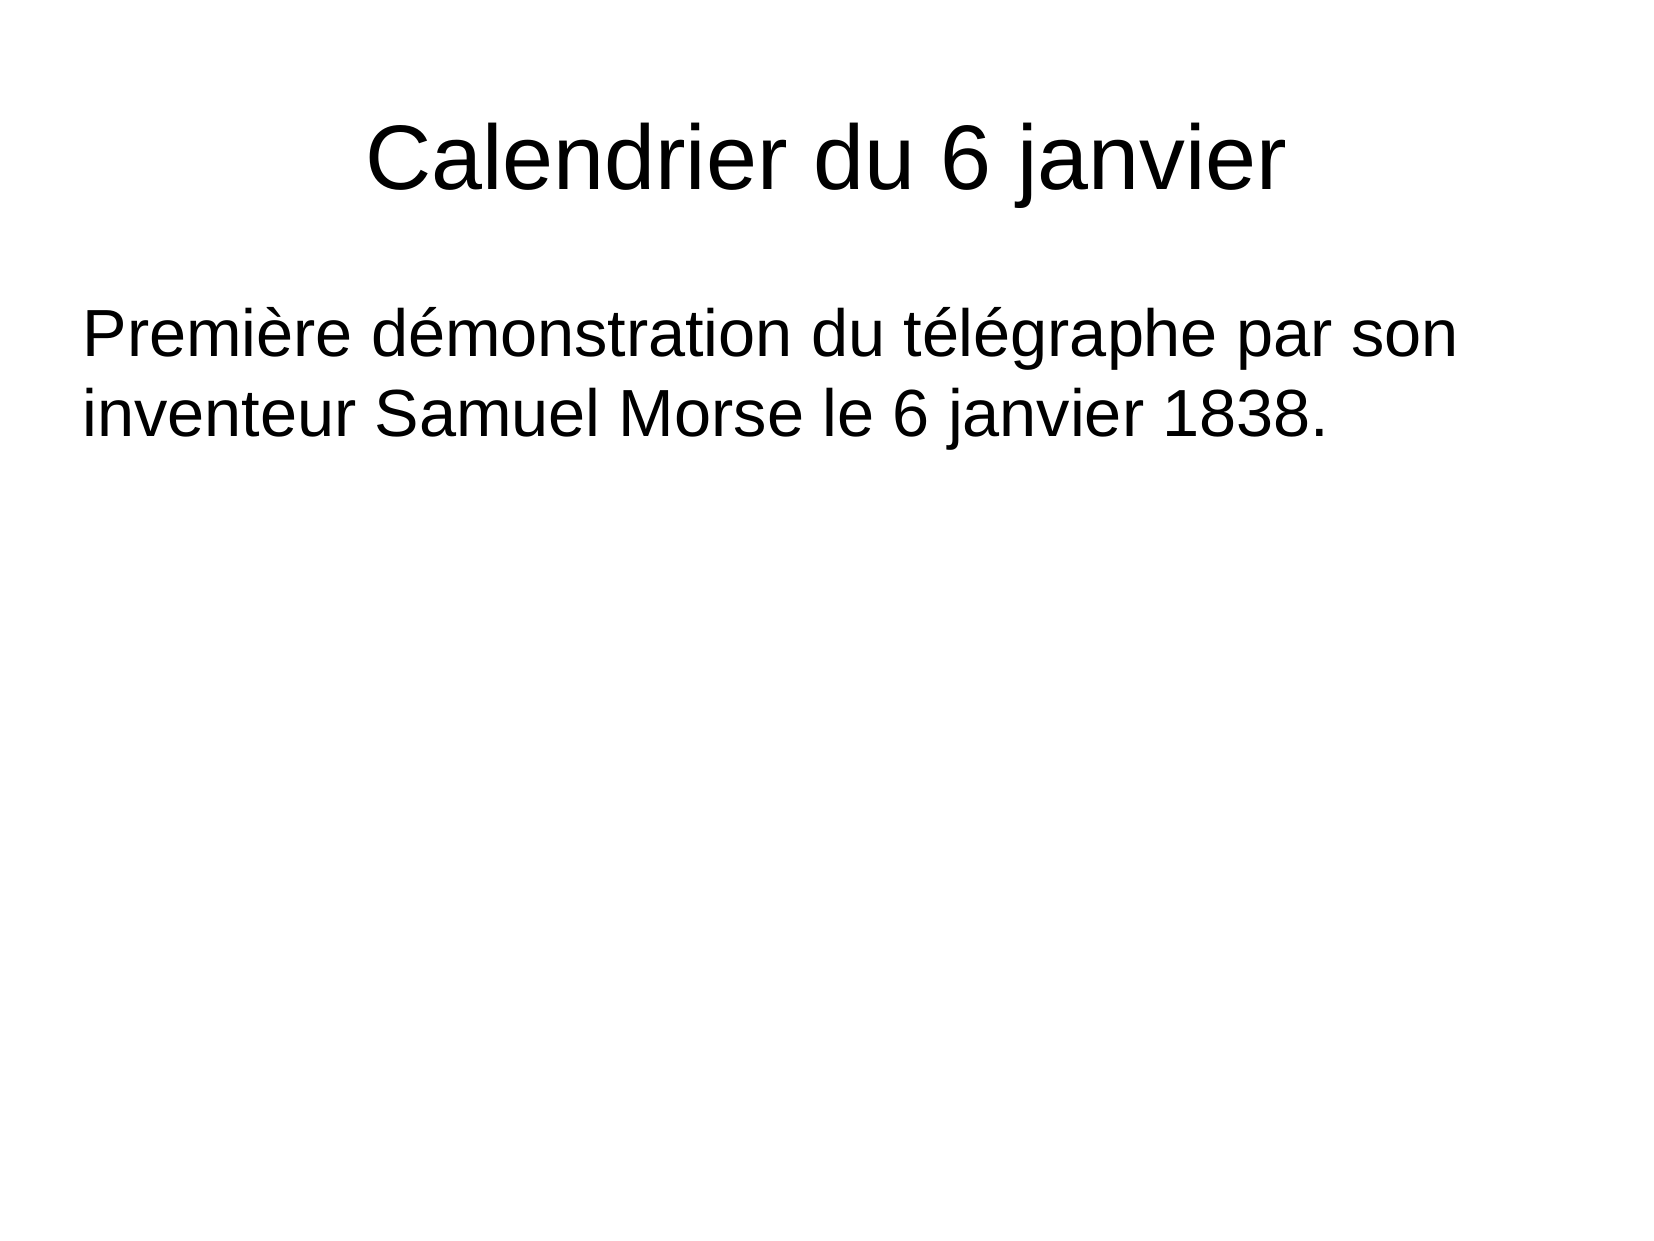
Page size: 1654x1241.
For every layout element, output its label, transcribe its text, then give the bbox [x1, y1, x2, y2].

title Calendrier du 6 janvier [82, 49, 1571, 257]
list Première démonstration du télégraphe par son inventeur Samuel Morse le 6 janvier 1838. [82, 290, 1571, 749]
